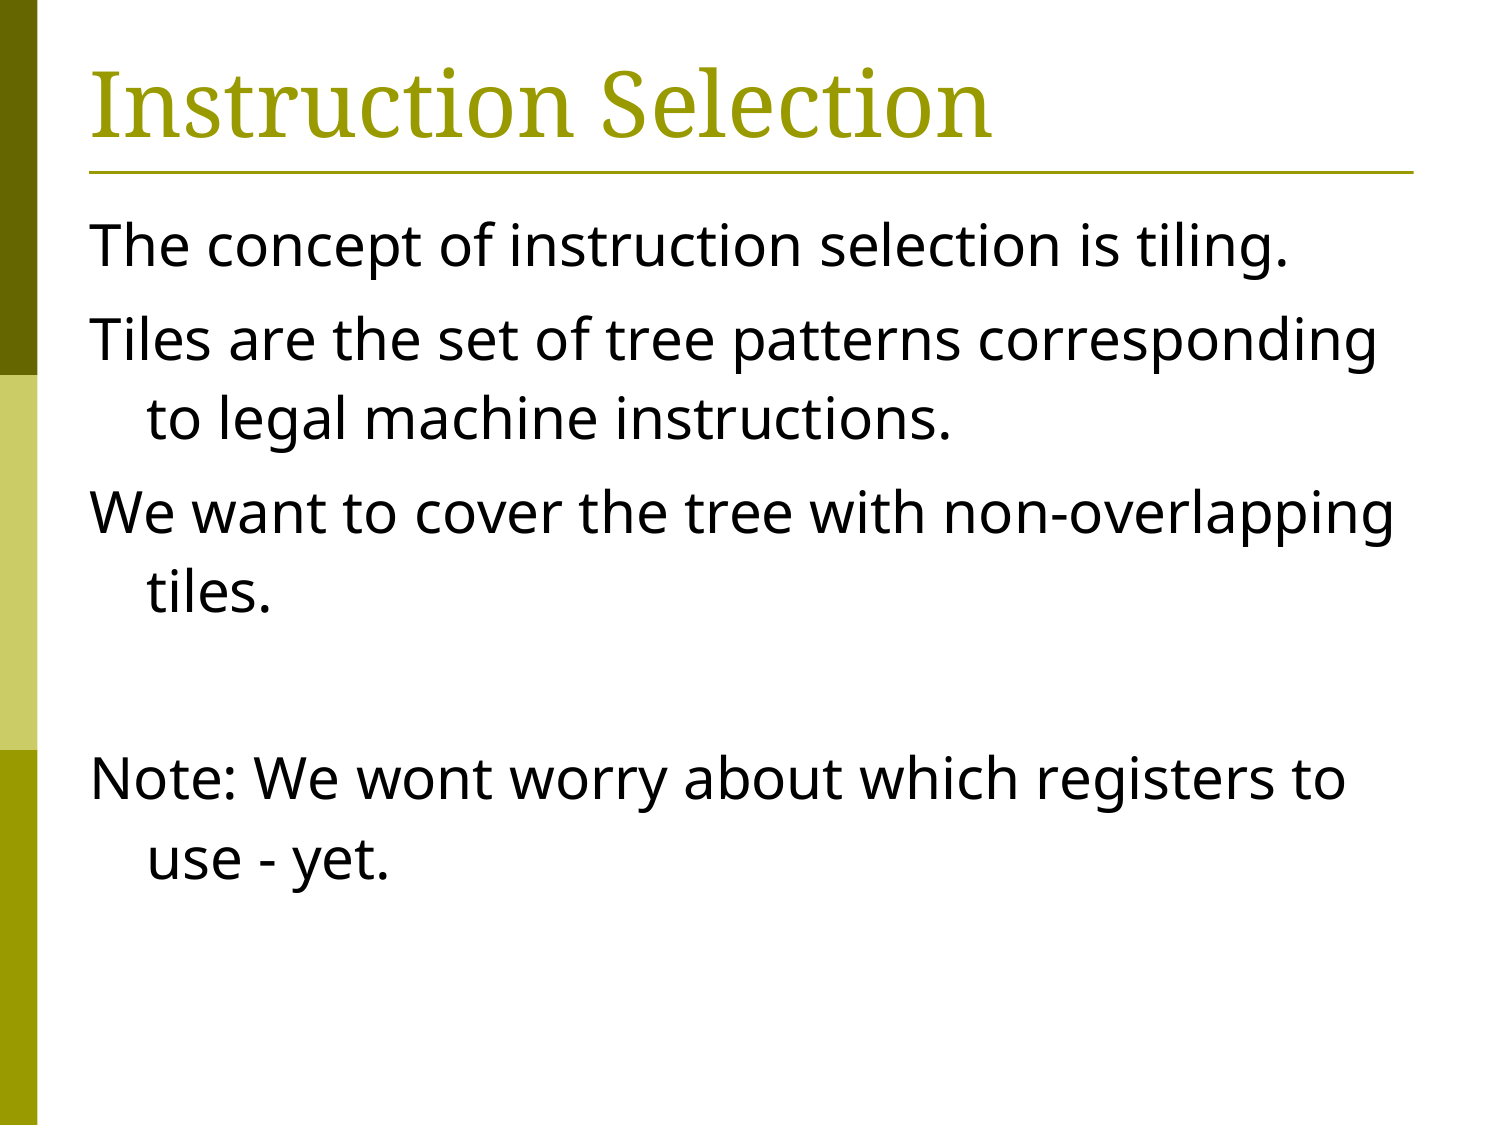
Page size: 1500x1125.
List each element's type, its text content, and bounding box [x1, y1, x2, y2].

title Instruction Selection [75, 45, 1426, 173]
list The concept of instruction selection is tiling. Tiles are the set of tree patterns corresponding to legal machine instructions. We want to cover the tree with non-overlapping tiles. Note: We wont worry about which registers to use - yet. [75, 196, 1426, 1006]
